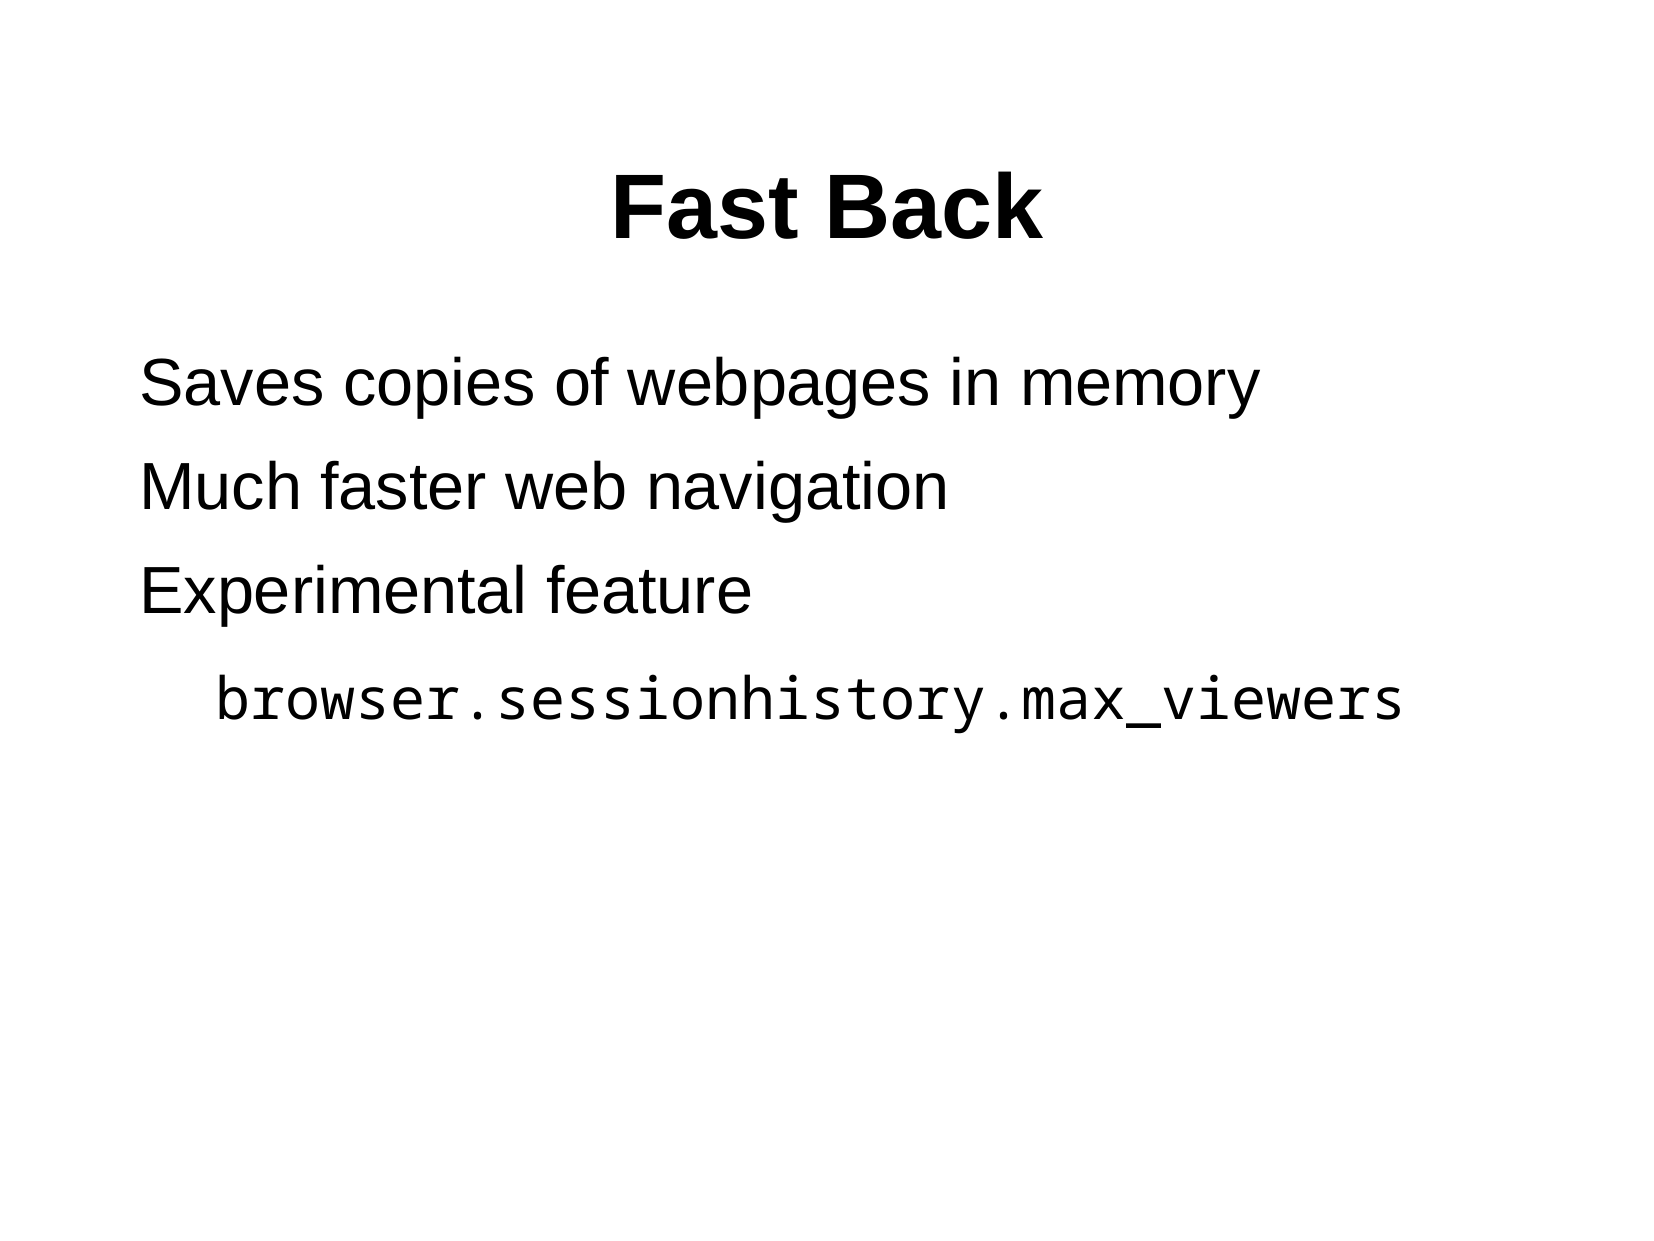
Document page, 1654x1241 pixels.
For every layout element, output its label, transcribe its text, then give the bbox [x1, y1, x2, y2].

title Fast Back [121, 102, 1533, 311]
list Saves copies of webpages in memory Much faster web navigation Experimental feature browser.sessionhistory.max_viewers [121, 344, 1533, 1127]
